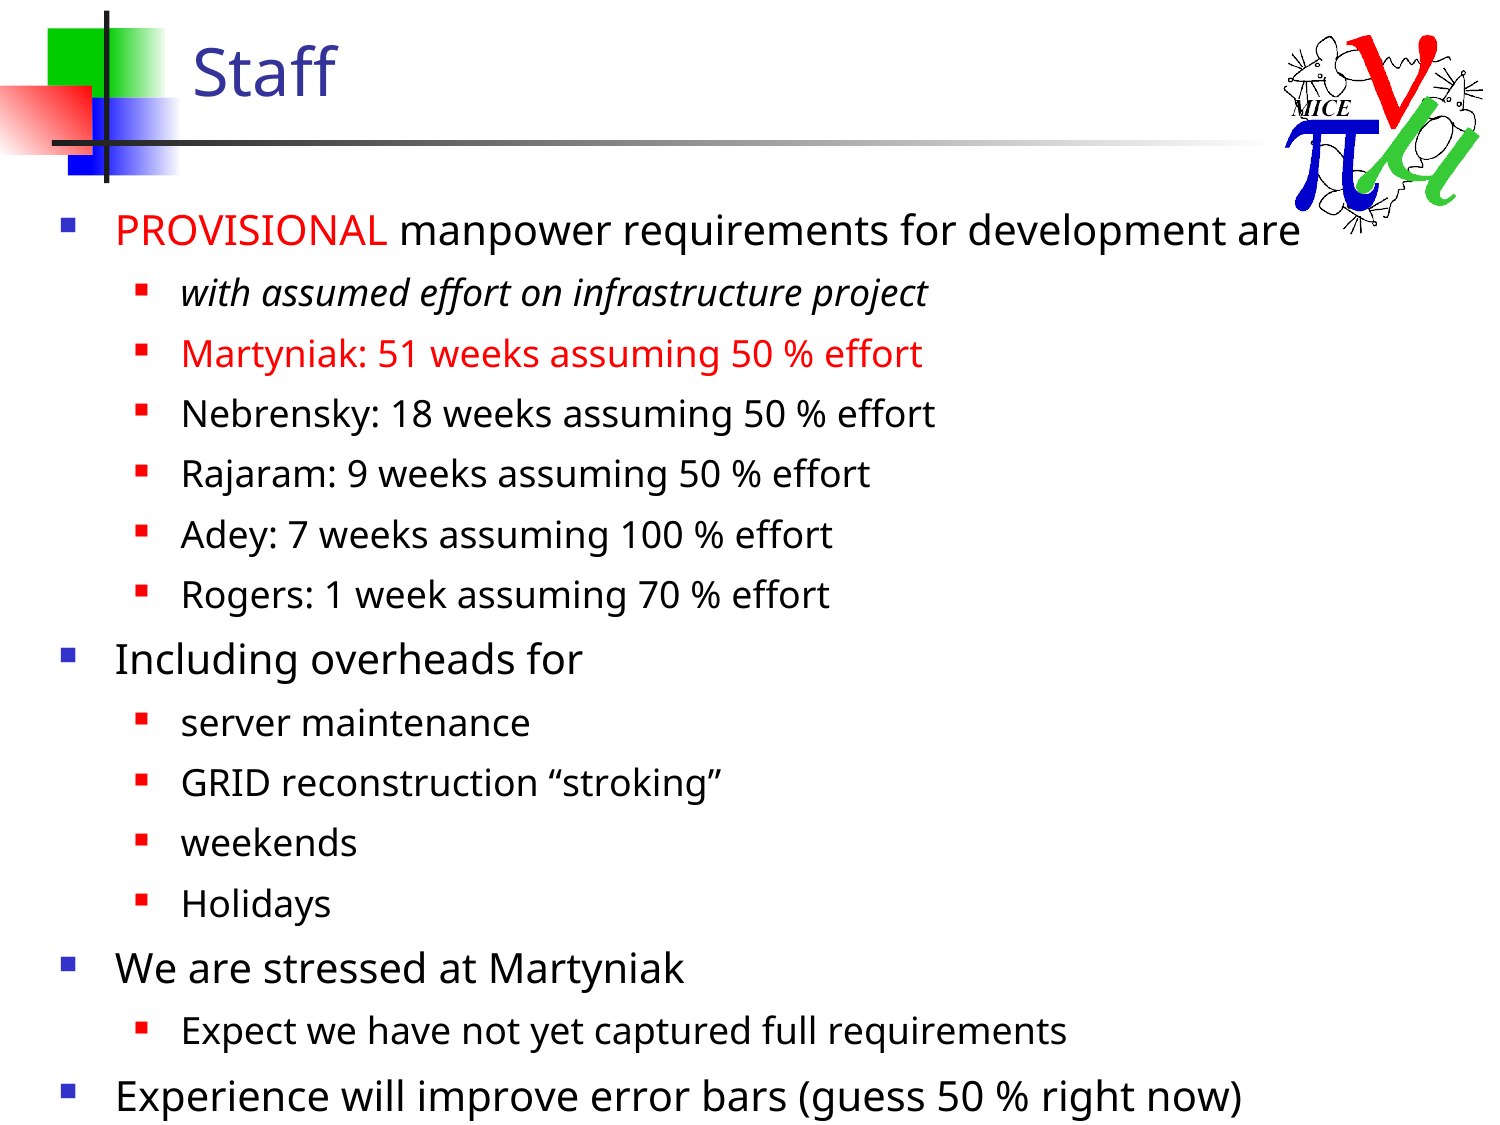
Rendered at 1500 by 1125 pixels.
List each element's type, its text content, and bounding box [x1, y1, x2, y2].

list PROVISIONAL manpower requirements for development are with assumed effort on infrastructure project Martyniak: 51 weeks assuming 50 % effort Nebrensky: 18 weeks assuming 50 % effort Rajaram: 9 weeks assuming 50 % effort Adey: 7 weeks assuming 100 % effort Rogers: 1 week assuming 70 % effort Including overheads for server maintenance GRID reconstruction “stroking” weekends Holidays We are stressed at Martyniak Expect we have not yet captured full requirements Experience will improve error bars (guess 50 % right now) [58, 200, 1471, 1008]
picture [1264, 5, 1500, 251]
title Staff [191, 0, 1471, 164]
